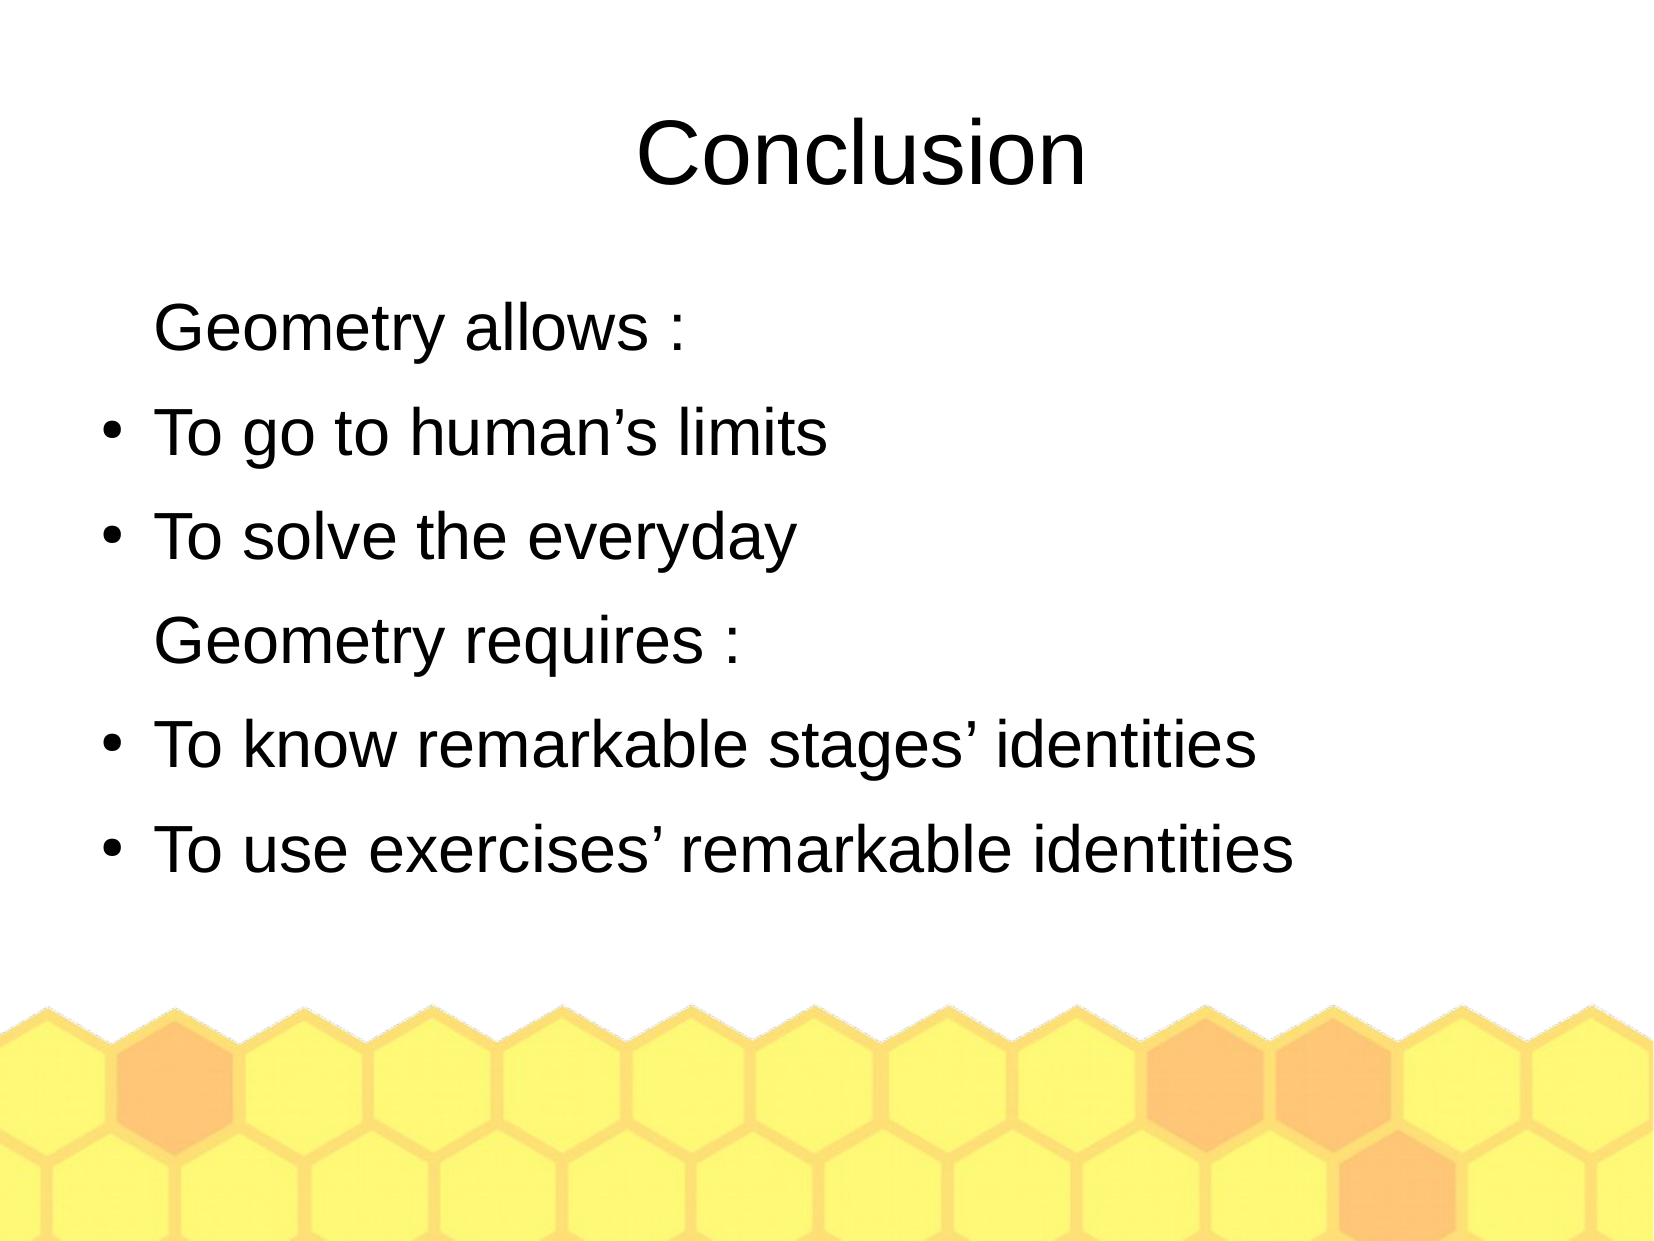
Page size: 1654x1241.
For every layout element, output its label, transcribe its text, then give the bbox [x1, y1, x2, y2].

title Conclusion [82, 49, 1571, 257]
picture [0, 1001, 1654, 1241]
list Geometry allows : To go to human’s limits To solve the everyday Geometry requires : To know remarkable stages’ identities To use exercises’ remarkable identities [82, 290, 1571, 1010]
